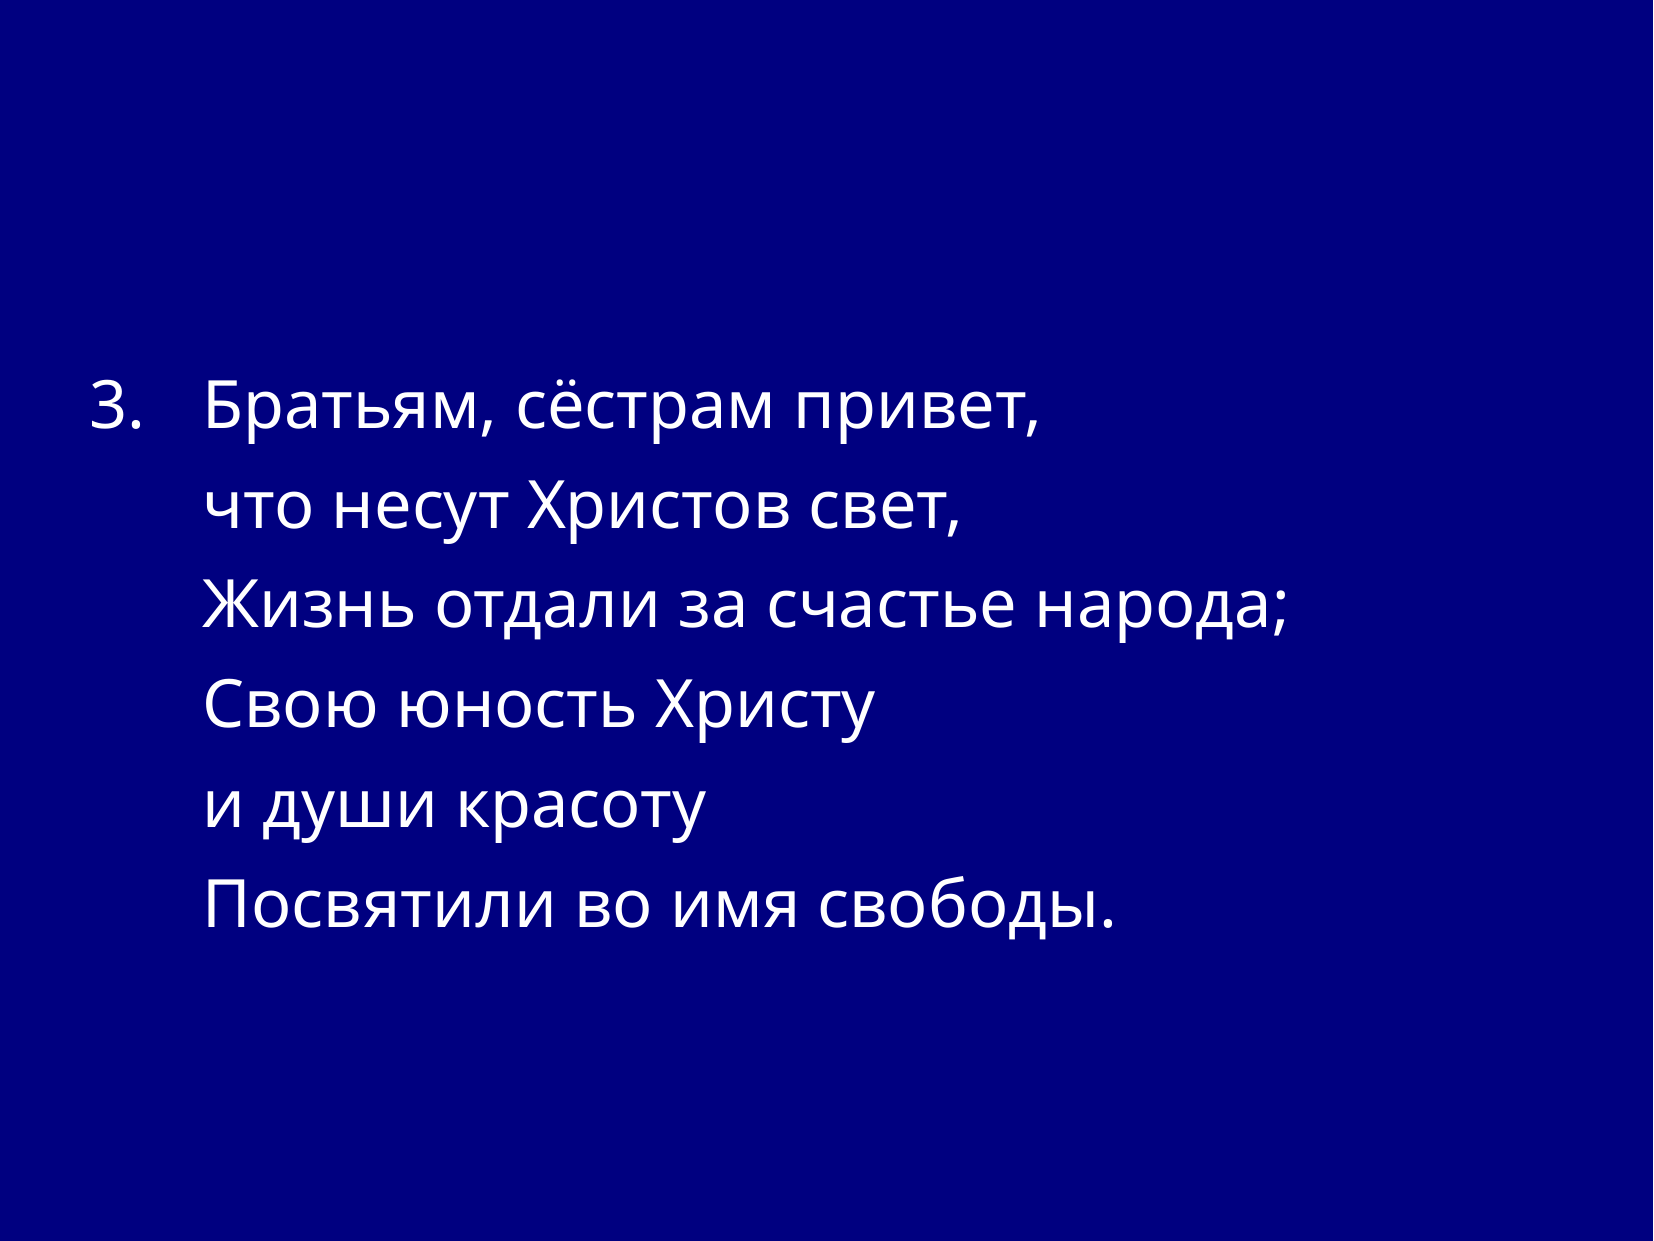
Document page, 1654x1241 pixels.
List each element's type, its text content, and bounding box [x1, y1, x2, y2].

text_box 3. Братьям, сёстрам привет, что несут Христов свет, Жизнь отдали за счастье народа; Свою юность Христу и души красоту Посвятили во имя свободы. [75, 150, 1576, 1163]
